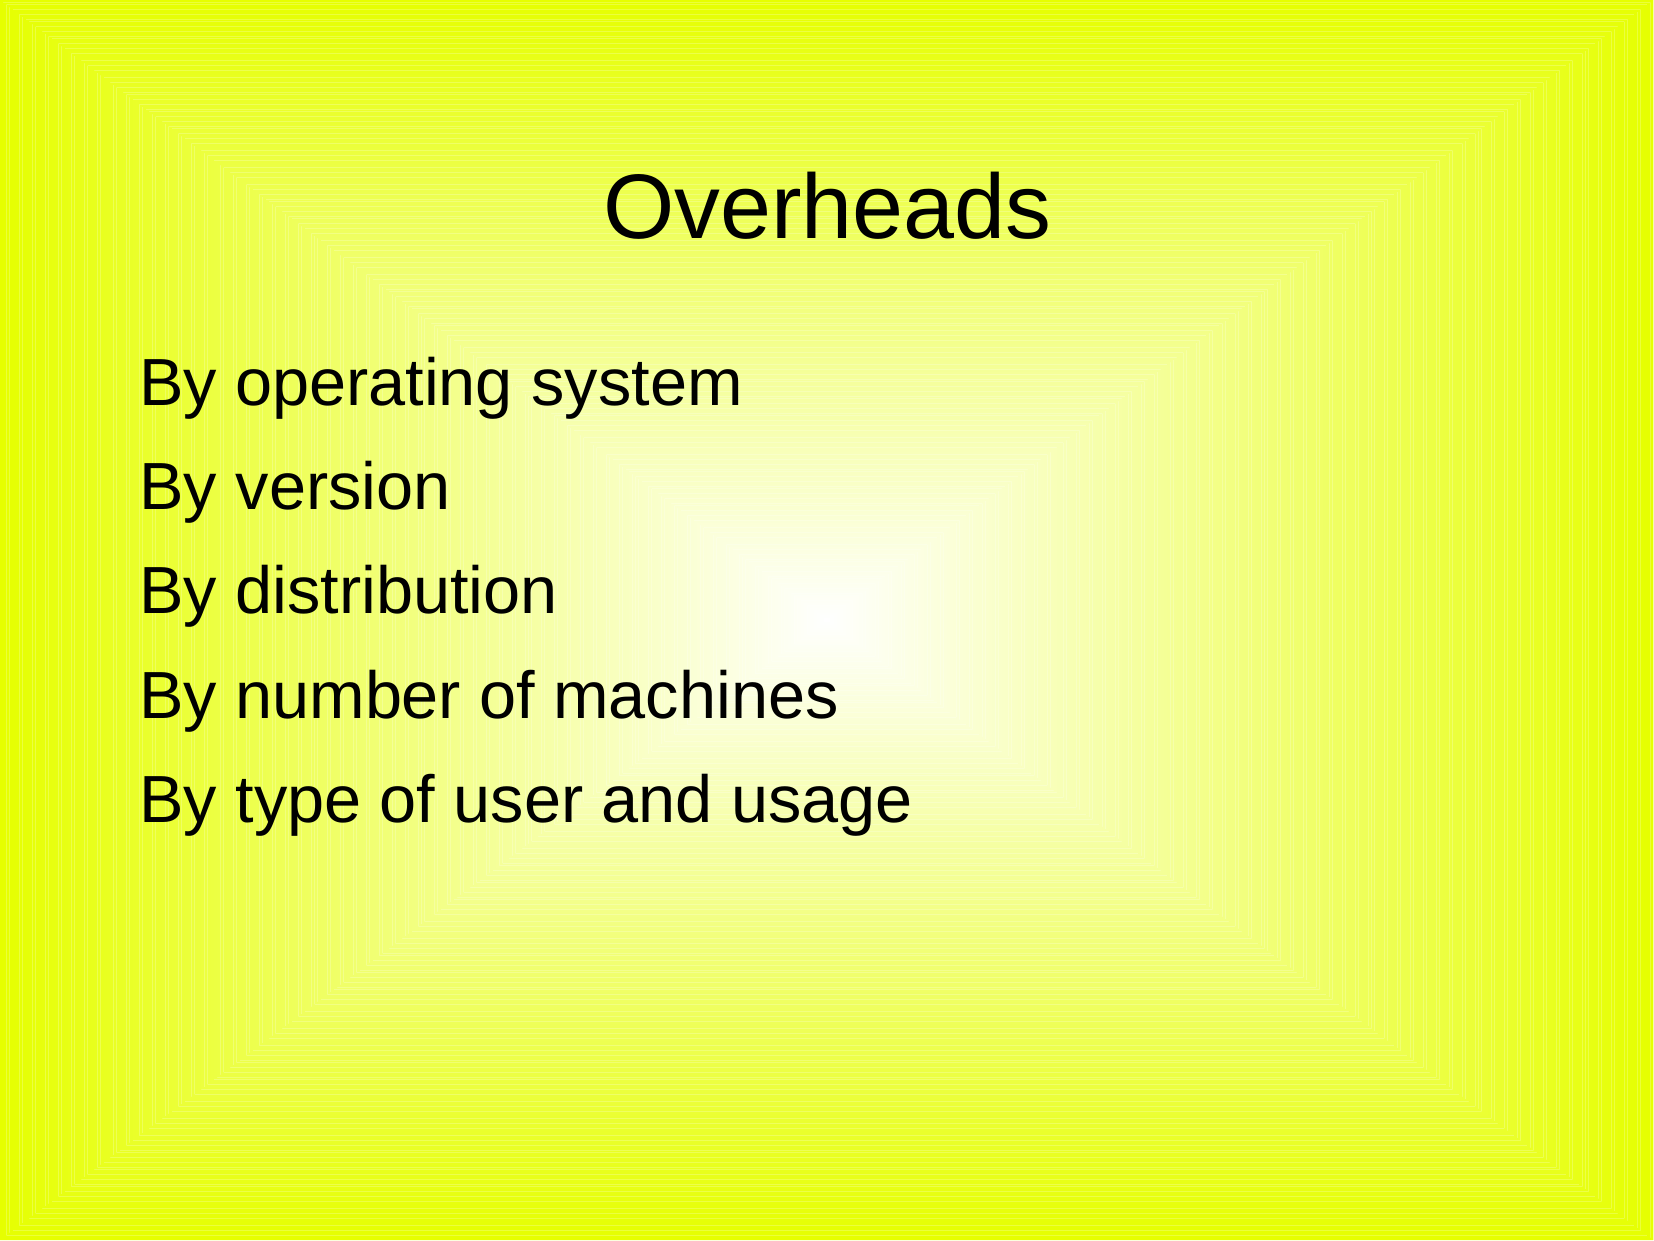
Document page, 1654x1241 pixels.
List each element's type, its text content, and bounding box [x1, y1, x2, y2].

list By operating system By version By distribution By number of machines By type of user and usage [145, 344, 1491, 1118]
title Overheads [121, 102, 1534, 311]
